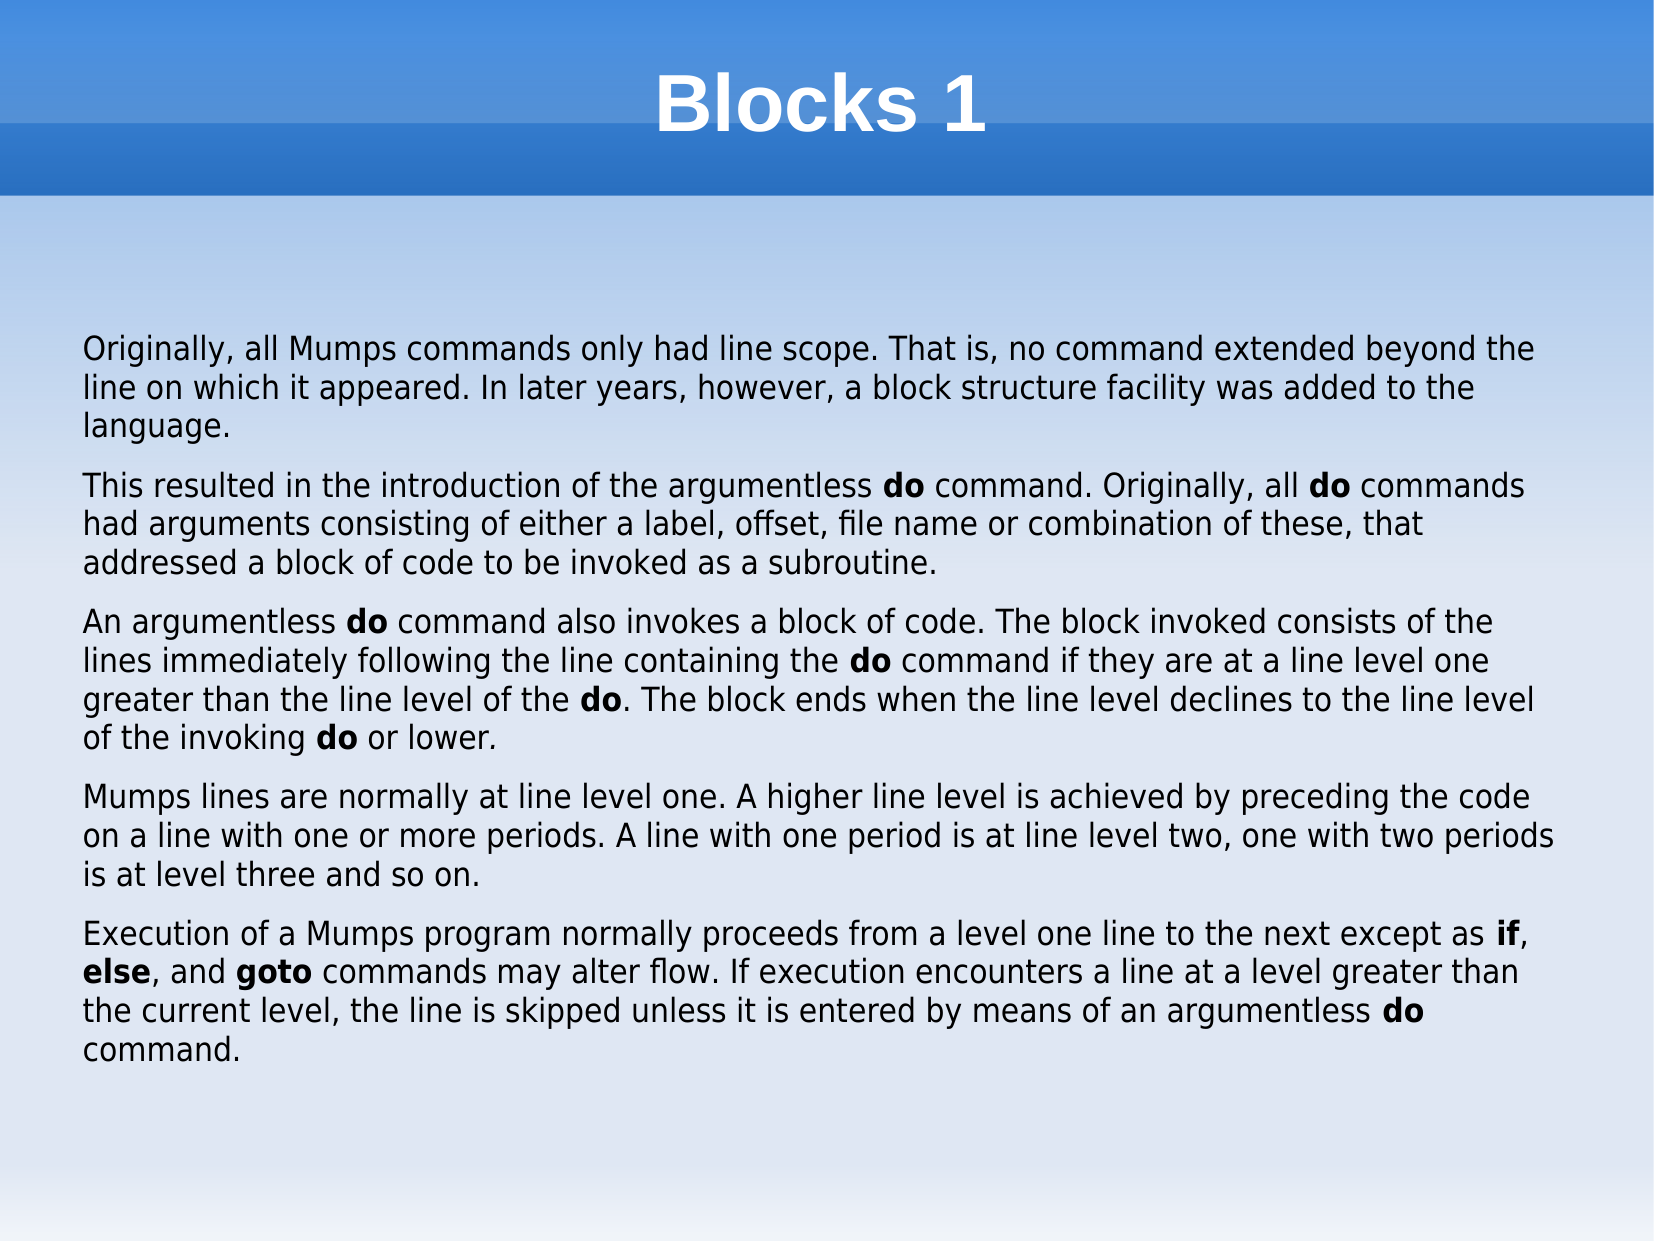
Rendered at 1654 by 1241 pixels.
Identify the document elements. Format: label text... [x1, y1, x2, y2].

title Blocks 1 [76, 0, 1565, 208]
picture [0, 0, 1654, 1241]
subtitle Originally, all Mumps commands only had line scope. That is, no command extended beyond the line on which it appeared. In later years, however, a block structure facility was added to the language. This resulted in the introduction of the argumentless do command. Originally, all do commands had arguments consisting of either a label, offset, file name or combination of these, that addressed a block of code to be invoked as a subroutine. An argumentless do command also invokes a block of code. The block invoked consists of the lines immediately following the line containing the do command if they are at a line level one greater than the line level of the do. The block ends when the line level declines to the line level of the invoking do or lower. Mumps lines are normally at line level one. A higher line level is achieved by preceding the code on a line with one or more periods. A line with one period is at line level two, one with two periods is at level three and so on. Execution of a Mumps program normally proceeds from a level one line to the next except as if, else, and goto commands may alter flow. If execution encounters a line at a level greater than the current level, the line is skipped unless it is entered by means of an argumentless do command. [82, 290, 1571, 1109]
